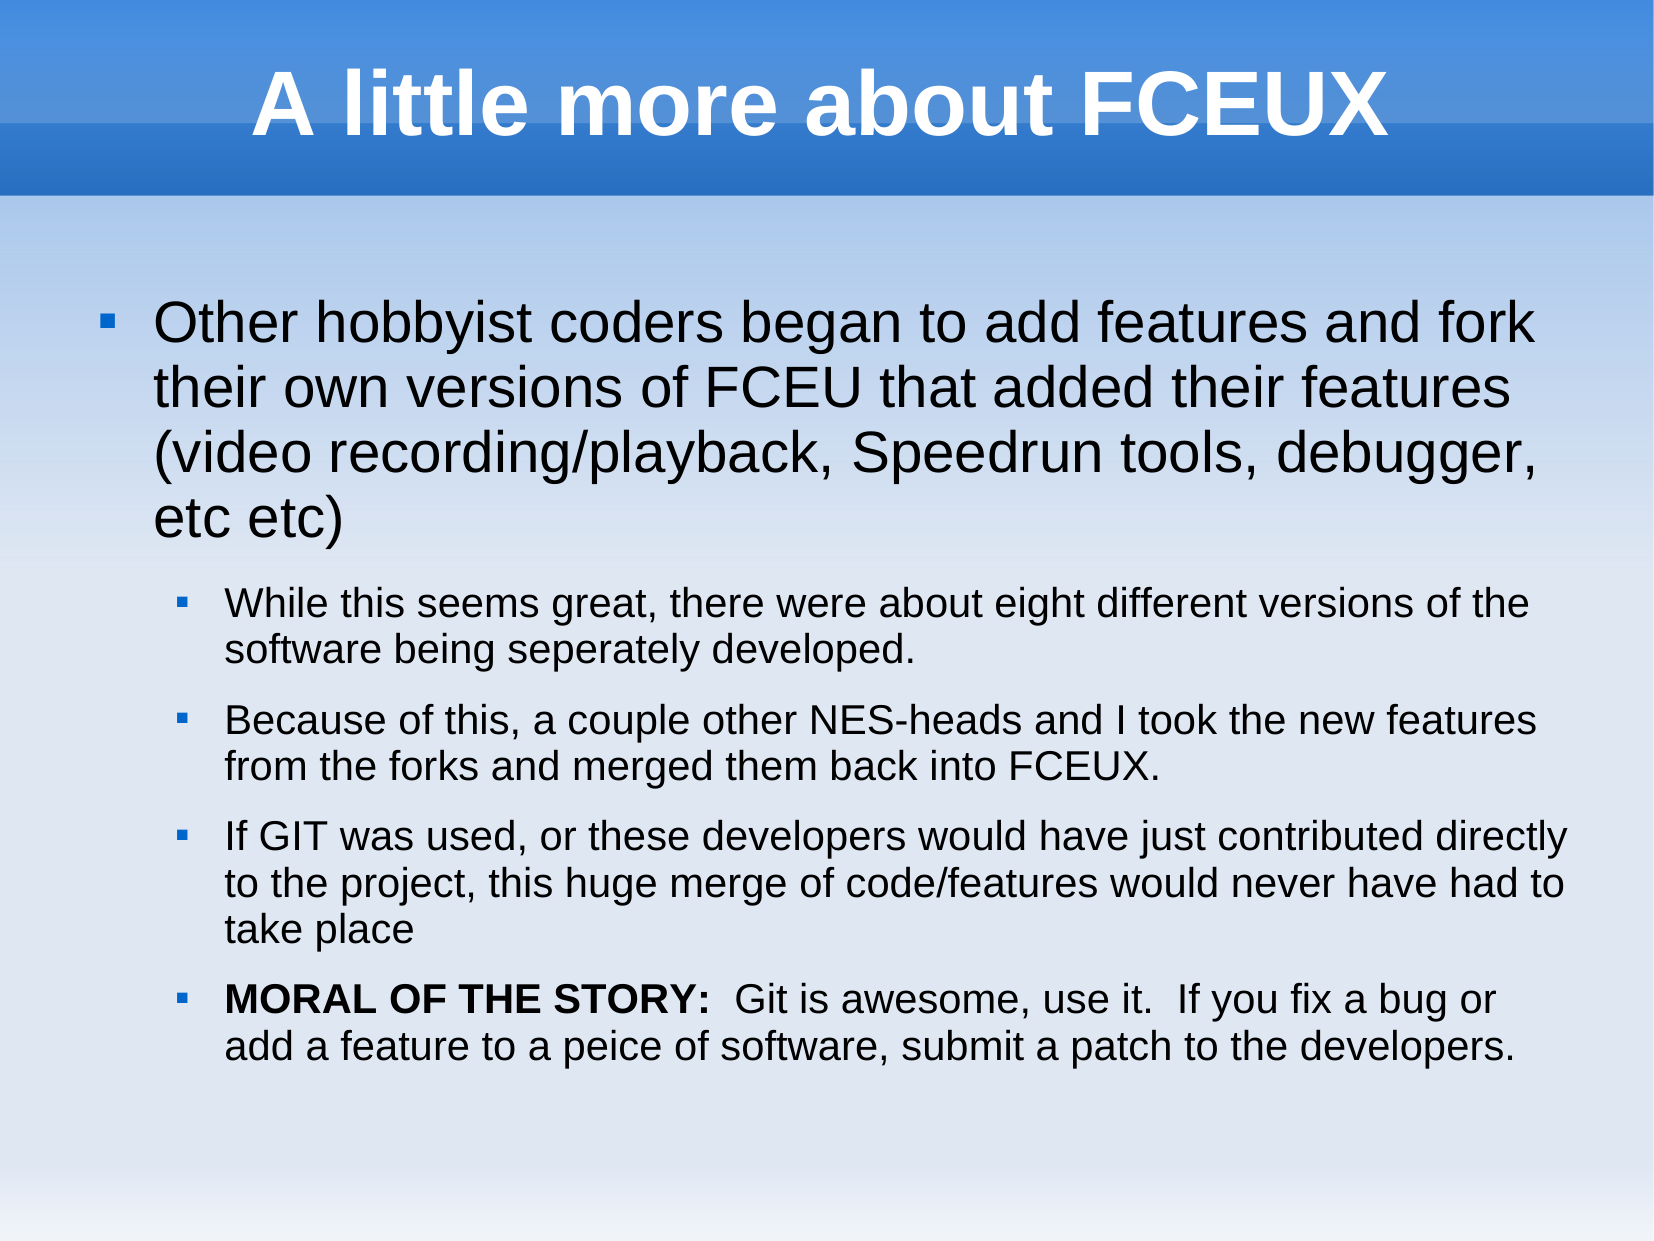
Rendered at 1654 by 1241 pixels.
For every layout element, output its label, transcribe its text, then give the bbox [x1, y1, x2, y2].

title A little more about FCEUX [76, 7, 1565, 200]
picture [0, 0, 1654, 1241]
list Other hobbyist coders began to add features and fork their own versions of FCEU that added their features (video recording/playback, Speedrun tools, debugger, etc etc) While this seems great, there were about eight different versions of the software being seperately developed. Because of this, a couple other NES-heads and I took the new features from the forks and merged them back into FCEUX. If GIT was used, or these developers would have just contributed directly to the project, this huge merge of code/features would never have had to take place MORAL OF THE STORY: Git is awesome, use it. If you fix a bug or add a feature to a peice of software, submit a patch to the developers. [82, 290, 1571, 1094]
